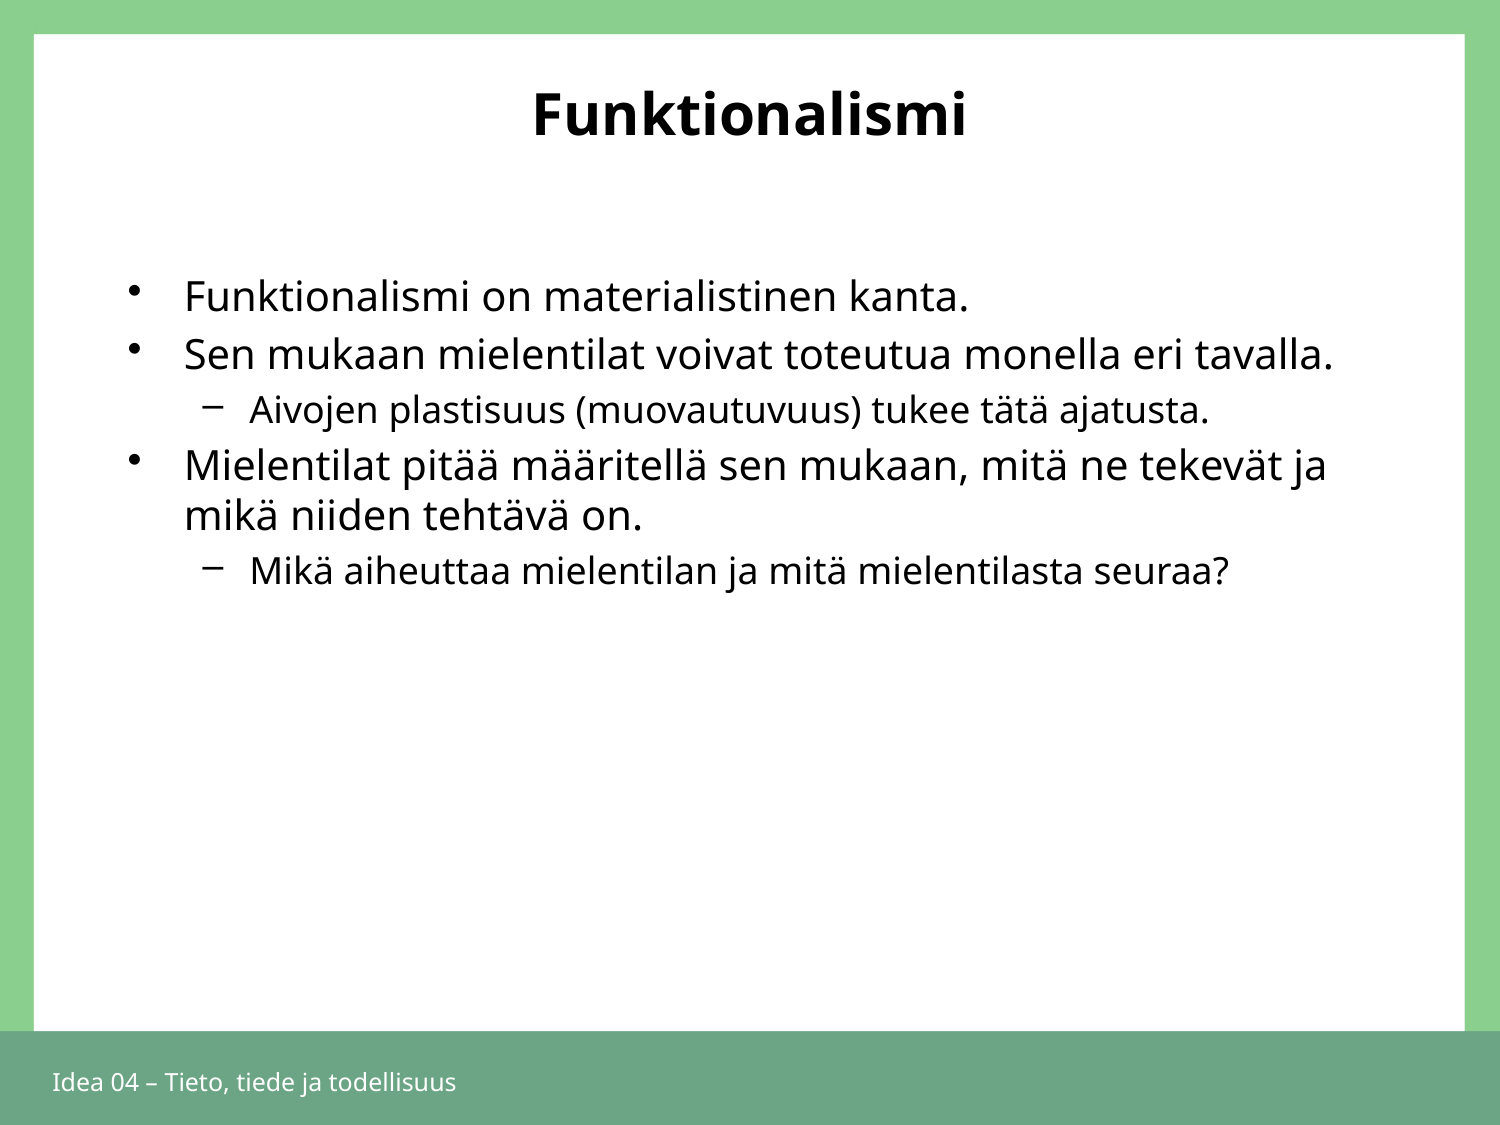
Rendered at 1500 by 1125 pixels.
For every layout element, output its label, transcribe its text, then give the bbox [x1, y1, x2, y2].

picture [0, 0, 1500, 1125]
list Funktionalismi on materialistinen kanta. Sen mukaan mielentilat voivat toteutua monella eri tavalla. Aivojen plastisuus (muovautuvuus) tukee tätä ajatusta. Mielentilat pitää määritellä sen mukaan, mitä ne tekevät ja mikä niiden tehtävä on. Mikä aiheuttaa mielentilan ja mitä mielentilasta seuraa? [112, 262, 1388, 1000]
title Funktionalismi [112, 37, 1388, 188]
